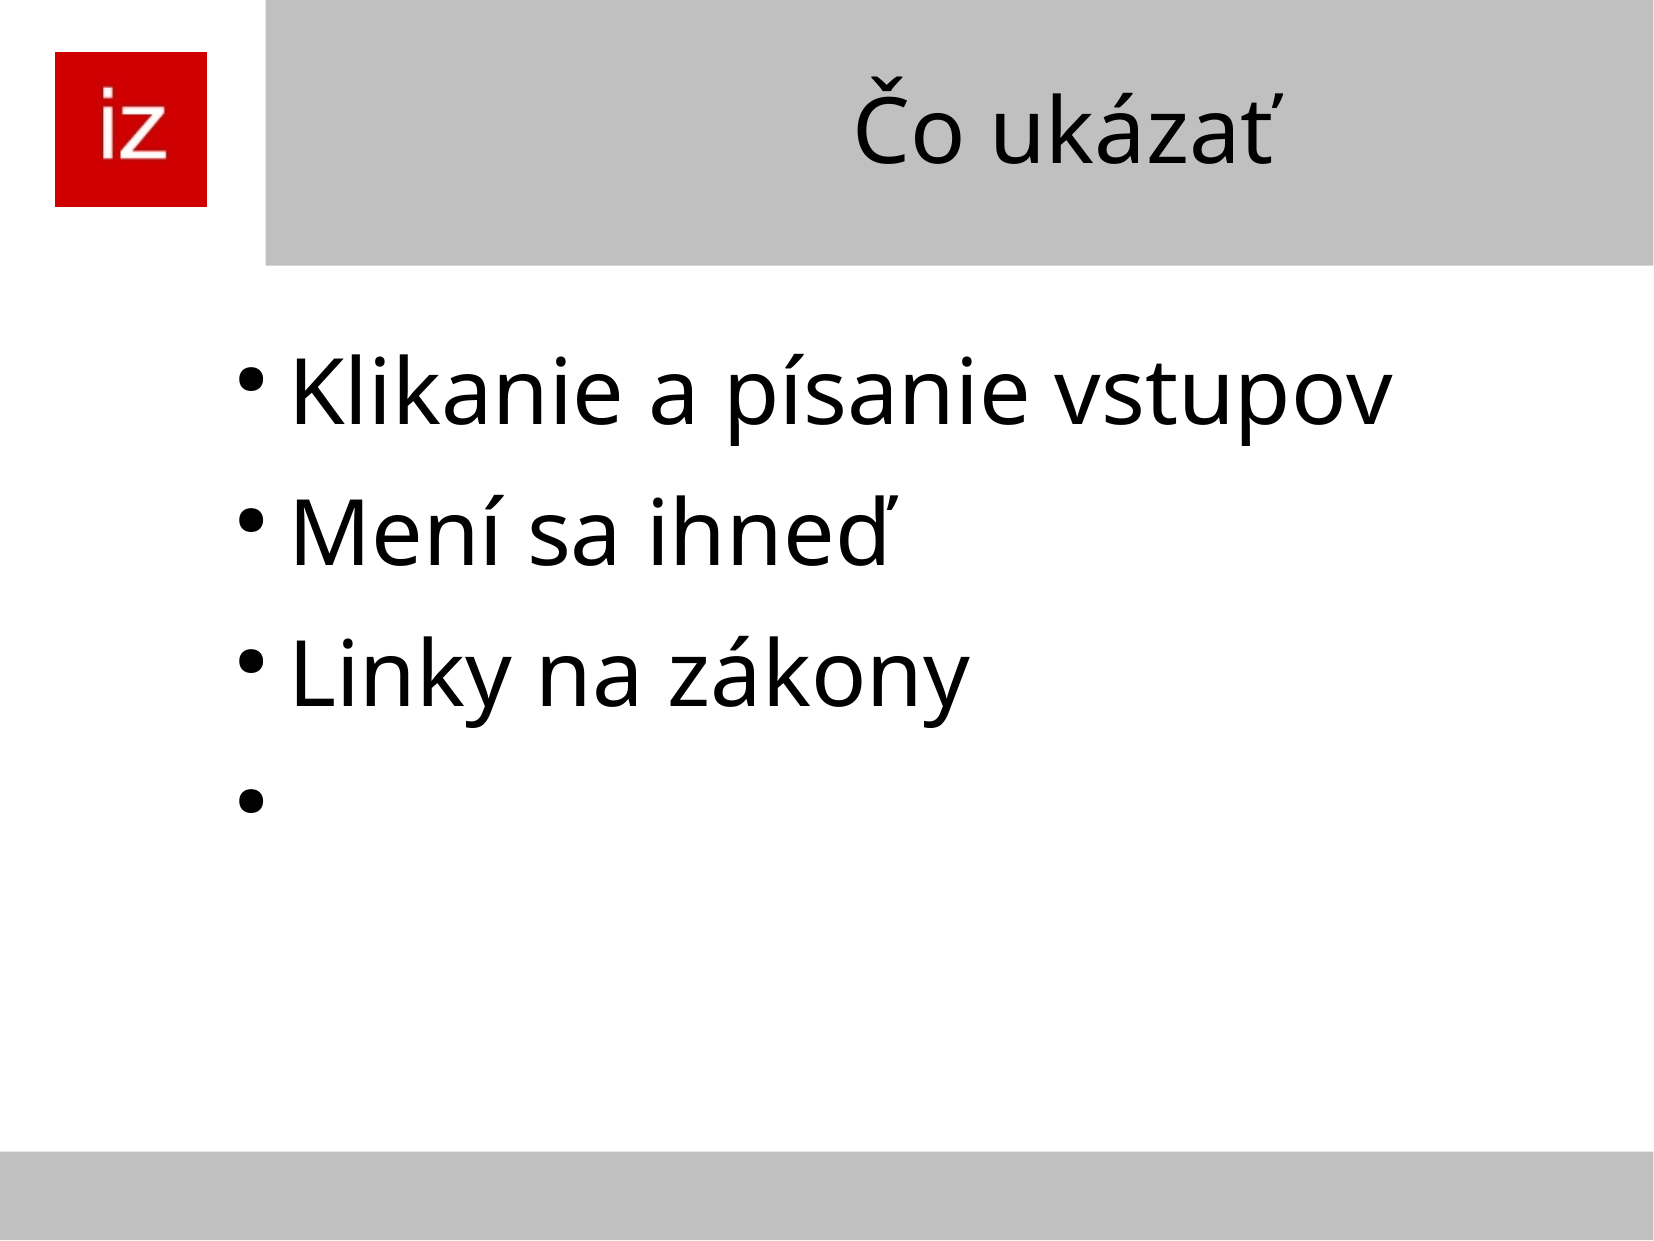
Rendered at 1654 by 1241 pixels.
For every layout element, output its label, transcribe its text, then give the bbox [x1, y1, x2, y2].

title Čo ukázať [561, 29, 1565, 237]
picture [55, 52, 207, 207]
list Klikanie a písanie vstupov Mení sa ihneď Linky na zákony [121, 344, 1533, 1126]
